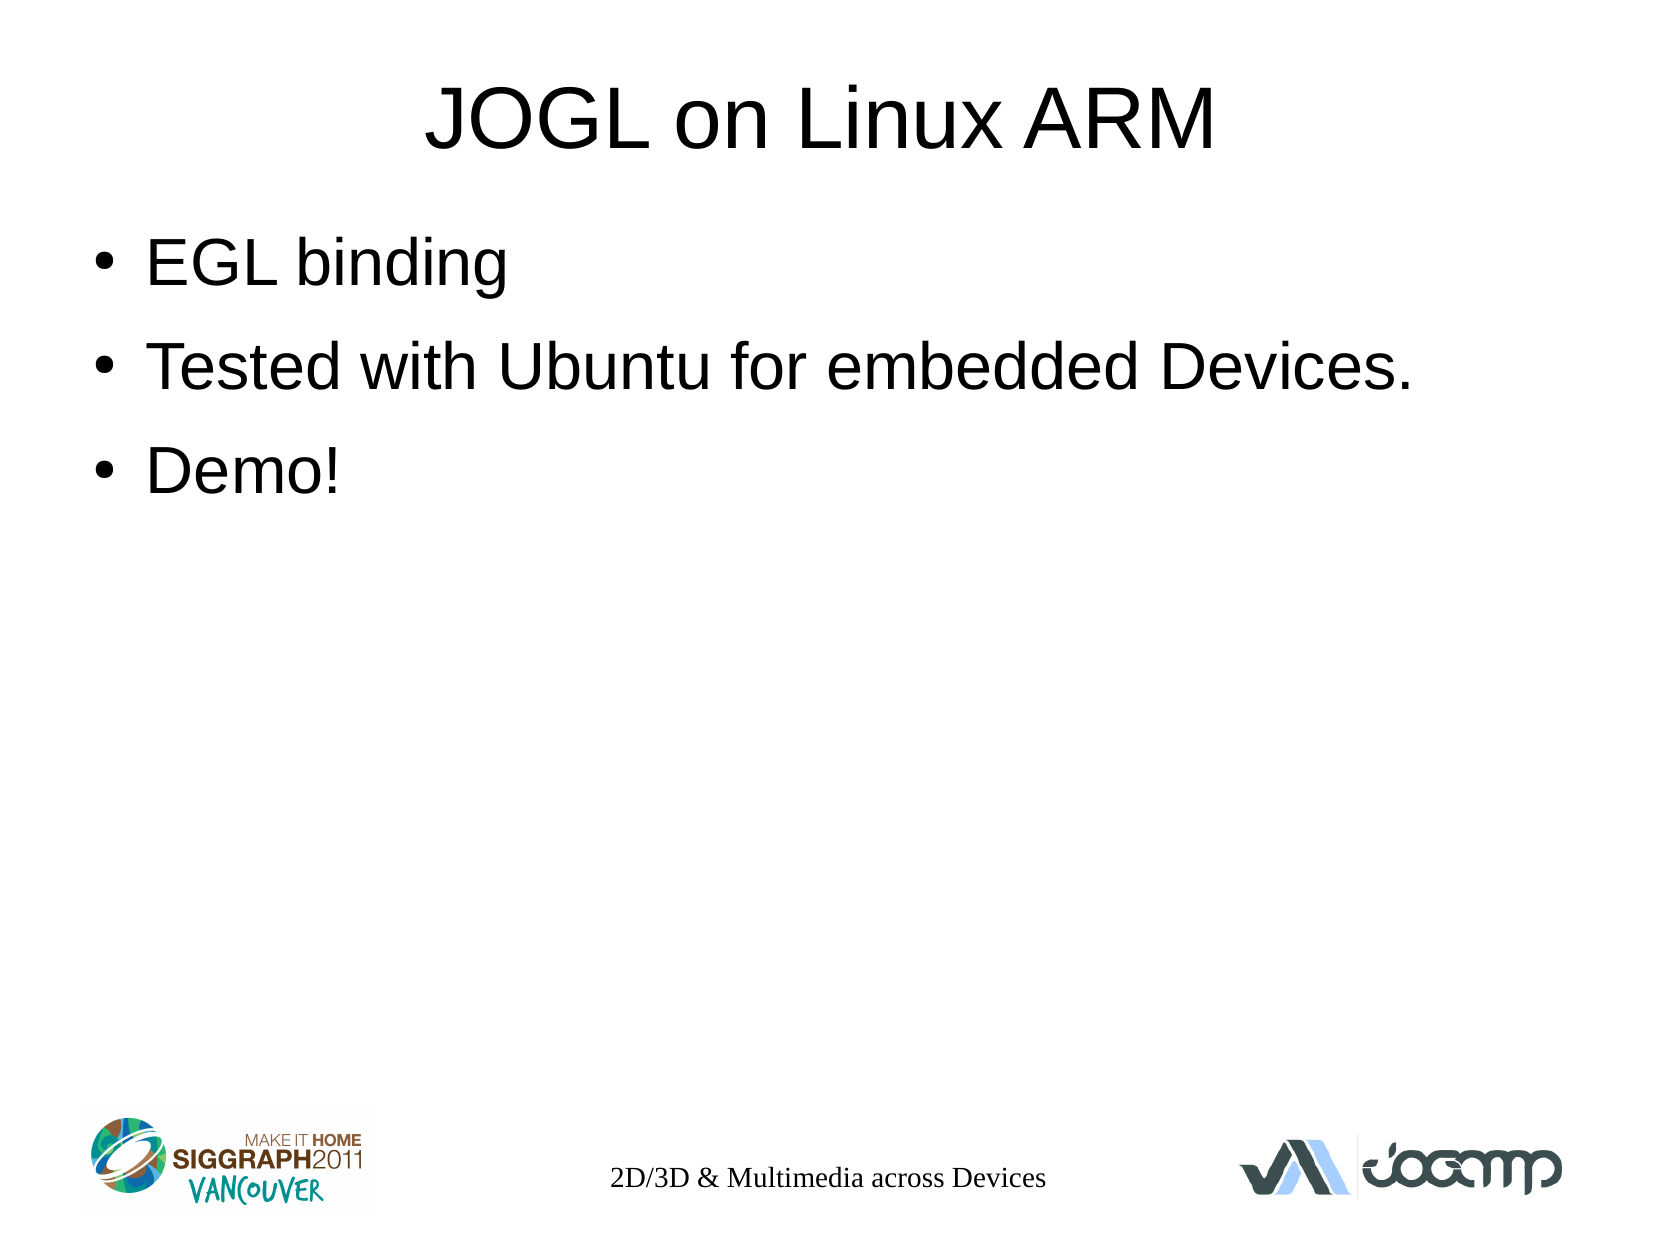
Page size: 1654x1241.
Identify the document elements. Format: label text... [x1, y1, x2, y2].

picture [1237, 1134, 1562, 1200]
picture [80, 1106, 376, 1217]
title JOGL on Linux ARM [68, 56, 1576, 181]
list EGL binding Tested with Ubuntu for embedded Devices. Demo! [75, 225, 1571, 1044]
